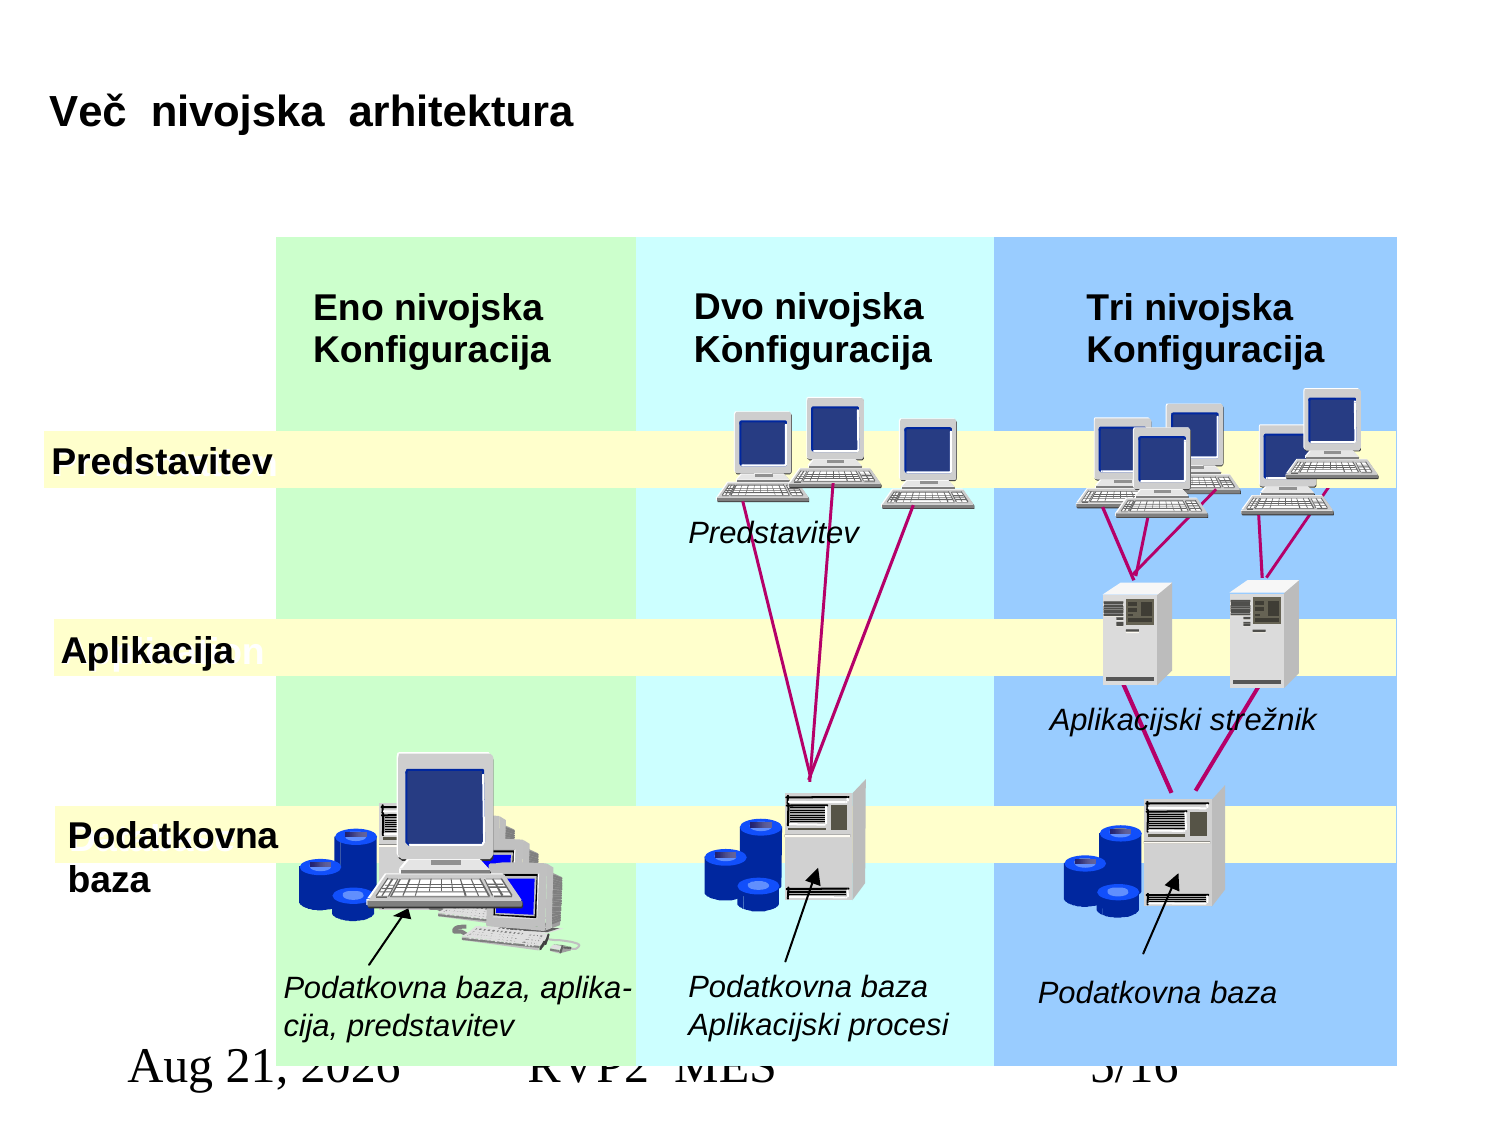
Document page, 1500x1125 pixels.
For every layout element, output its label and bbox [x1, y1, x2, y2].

chart [13, 62, 1499, 1124]
